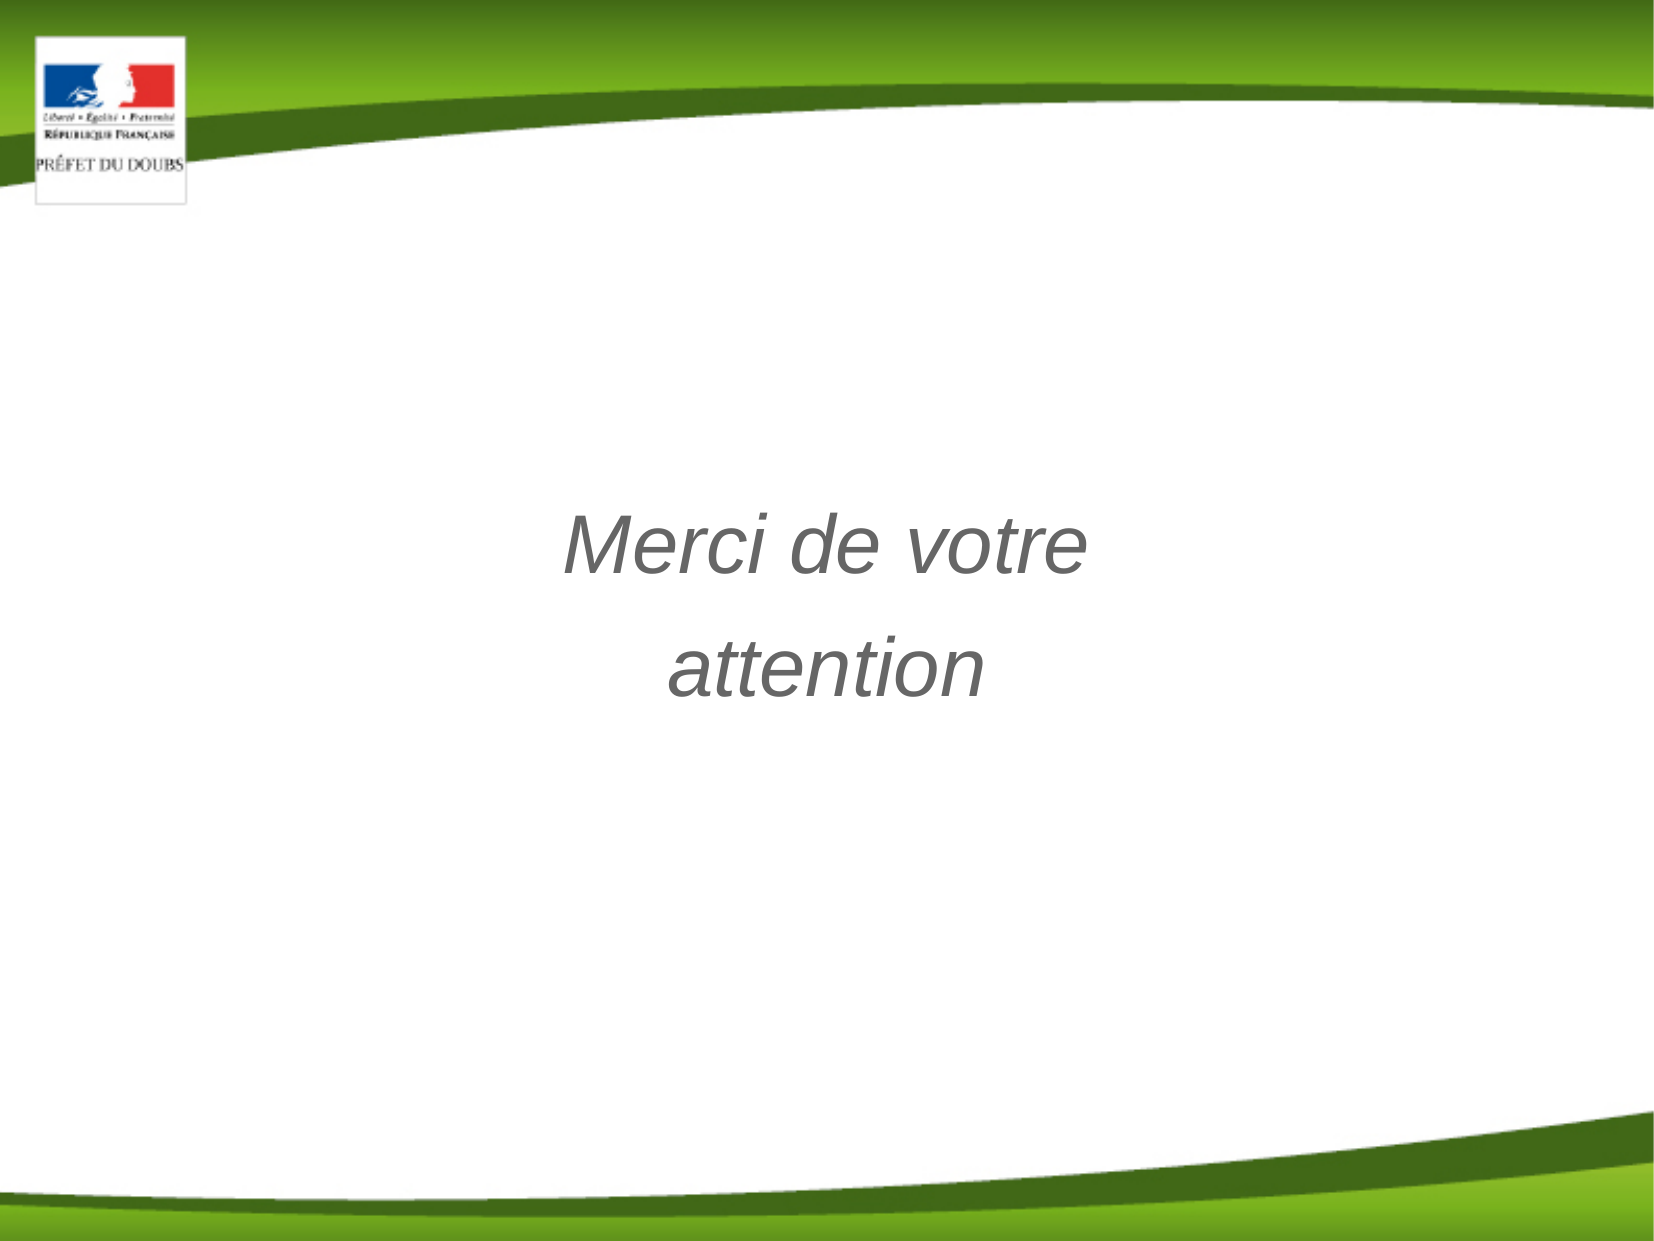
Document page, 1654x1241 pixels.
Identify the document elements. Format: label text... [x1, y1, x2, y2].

picture [0, 0, 1654, 1241]
list Merci de votre attention [82, 290, 1571, 1010]
